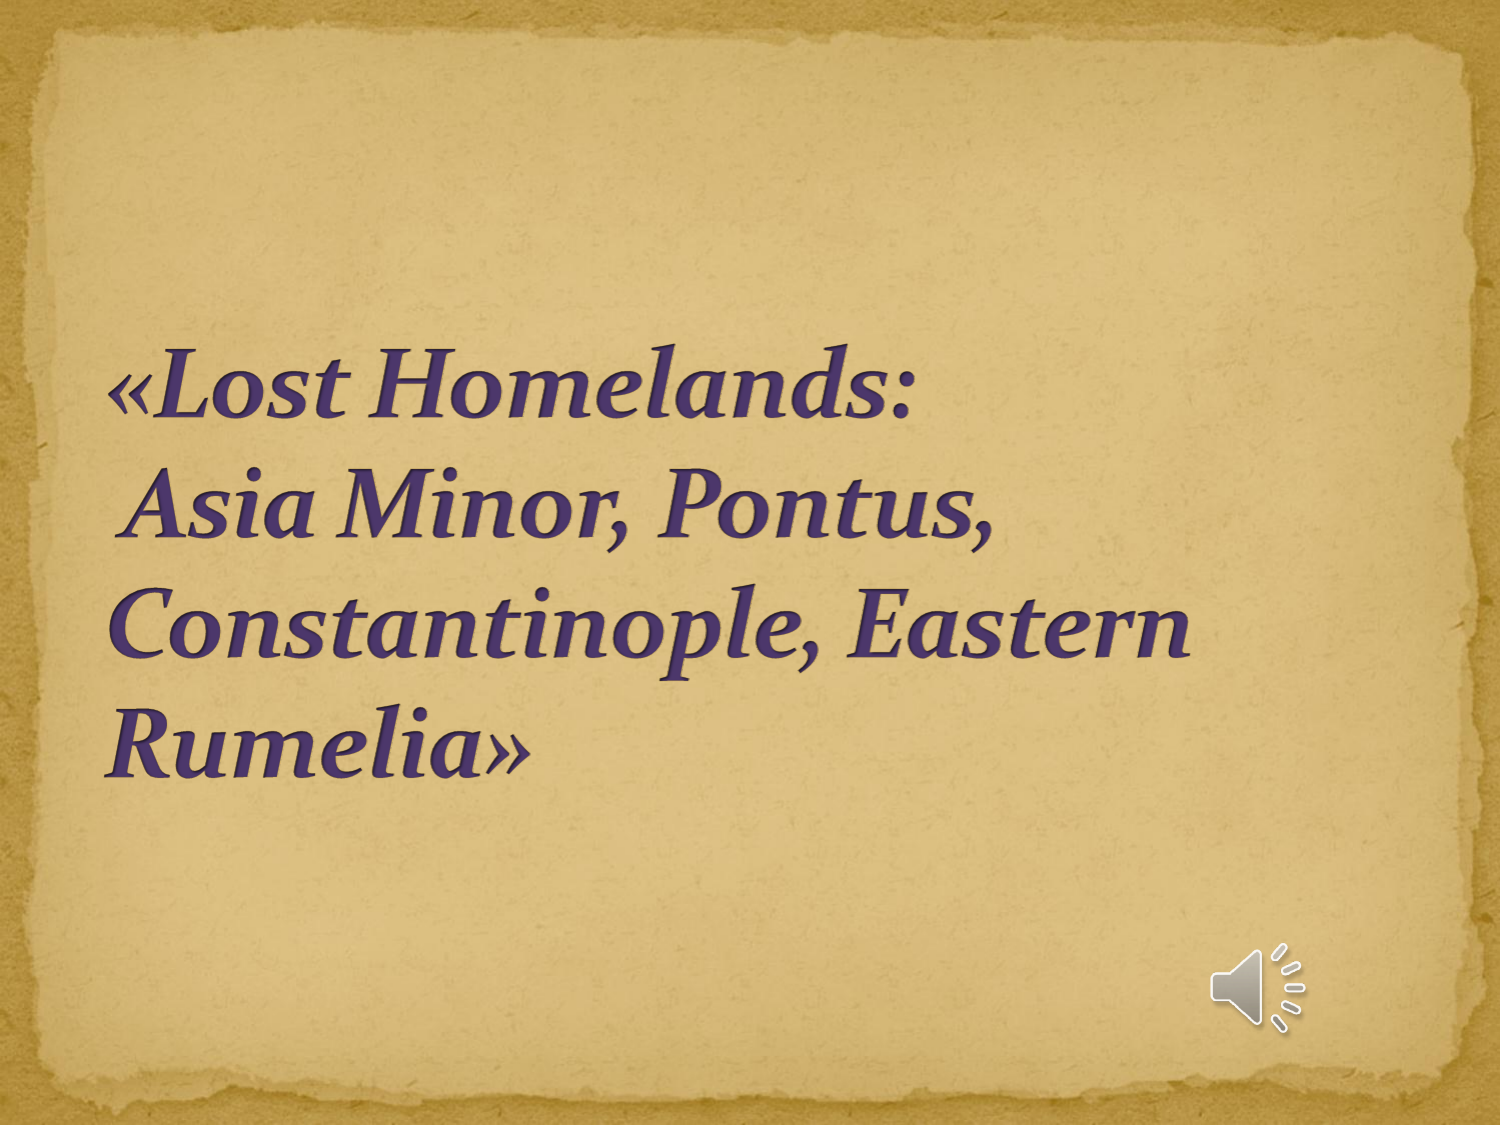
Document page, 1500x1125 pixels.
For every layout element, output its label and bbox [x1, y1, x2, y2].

picture [1210, 940, 1311, 1041]
picture [43, 278, 1441, 813]
